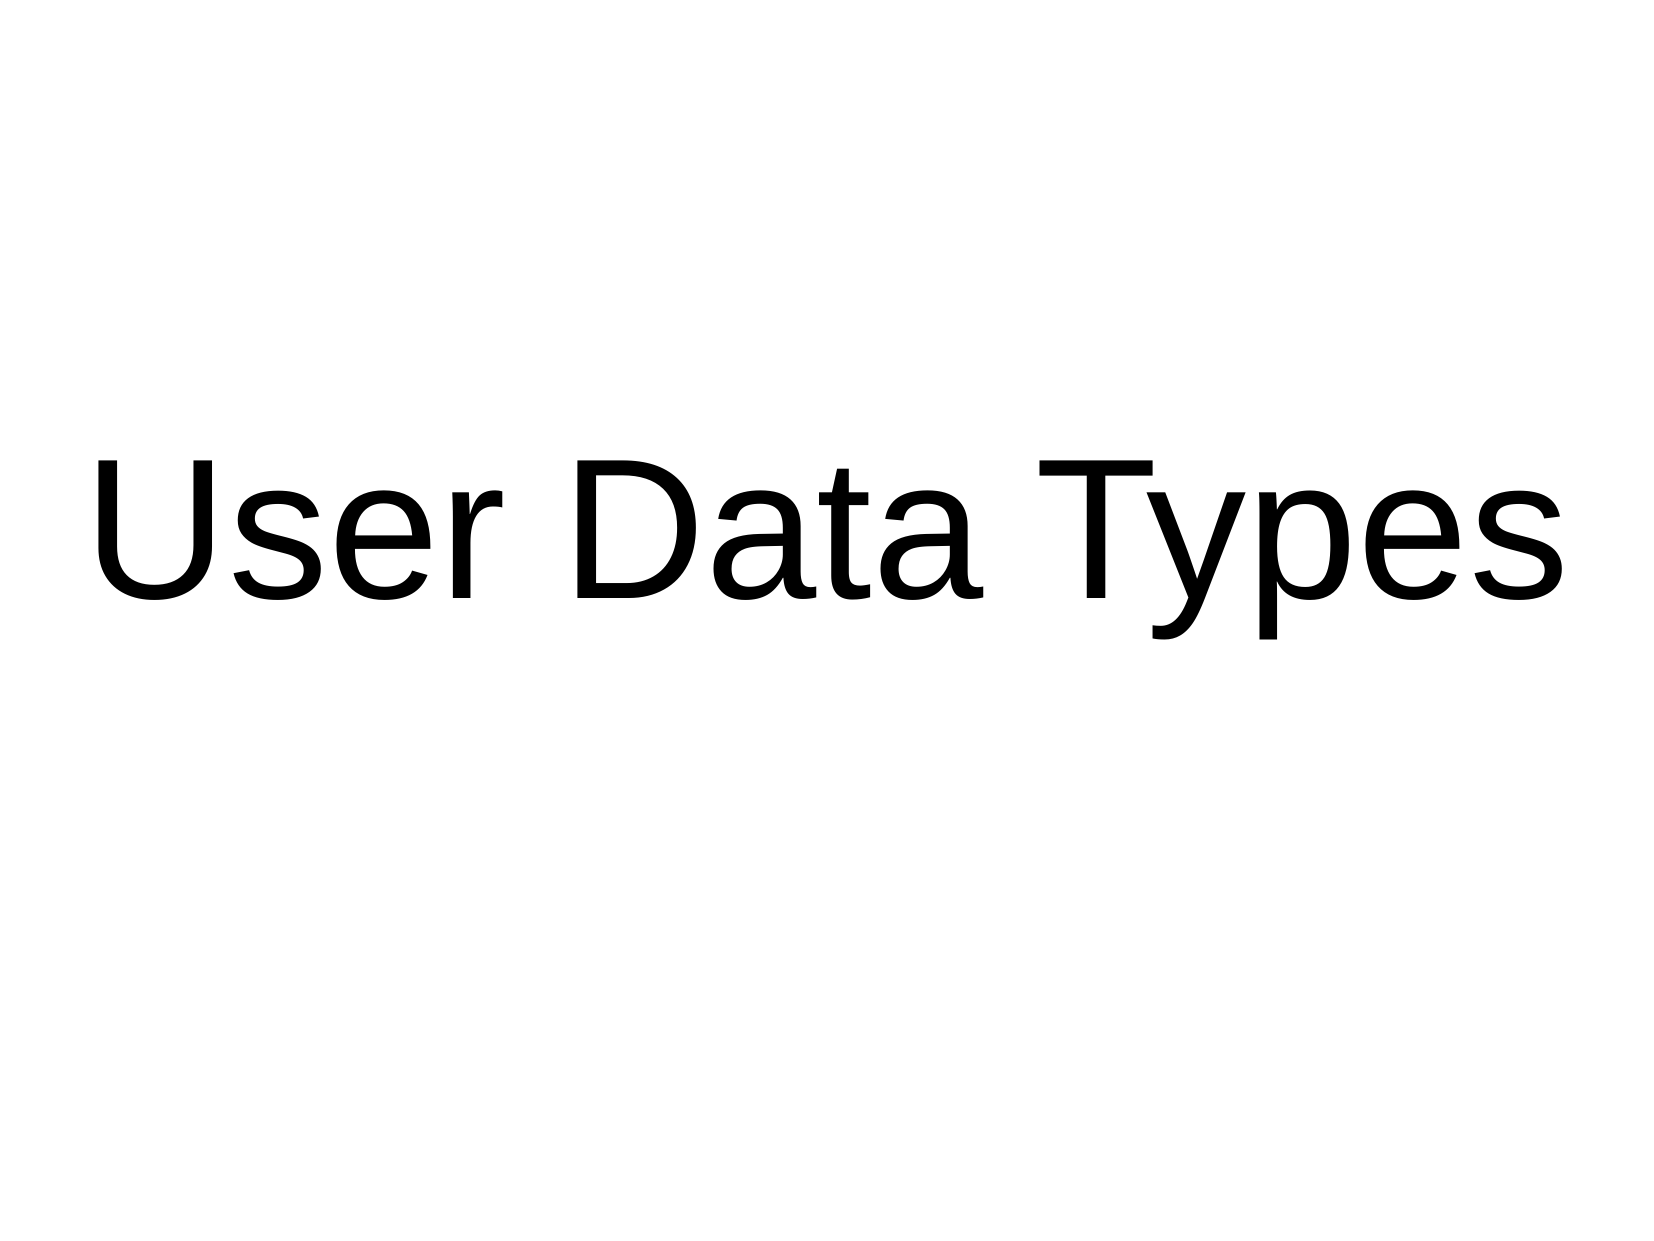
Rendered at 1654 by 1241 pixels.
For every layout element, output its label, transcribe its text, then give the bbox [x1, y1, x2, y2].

subtitle User Data Types [82, 49, 1571, 1010]
